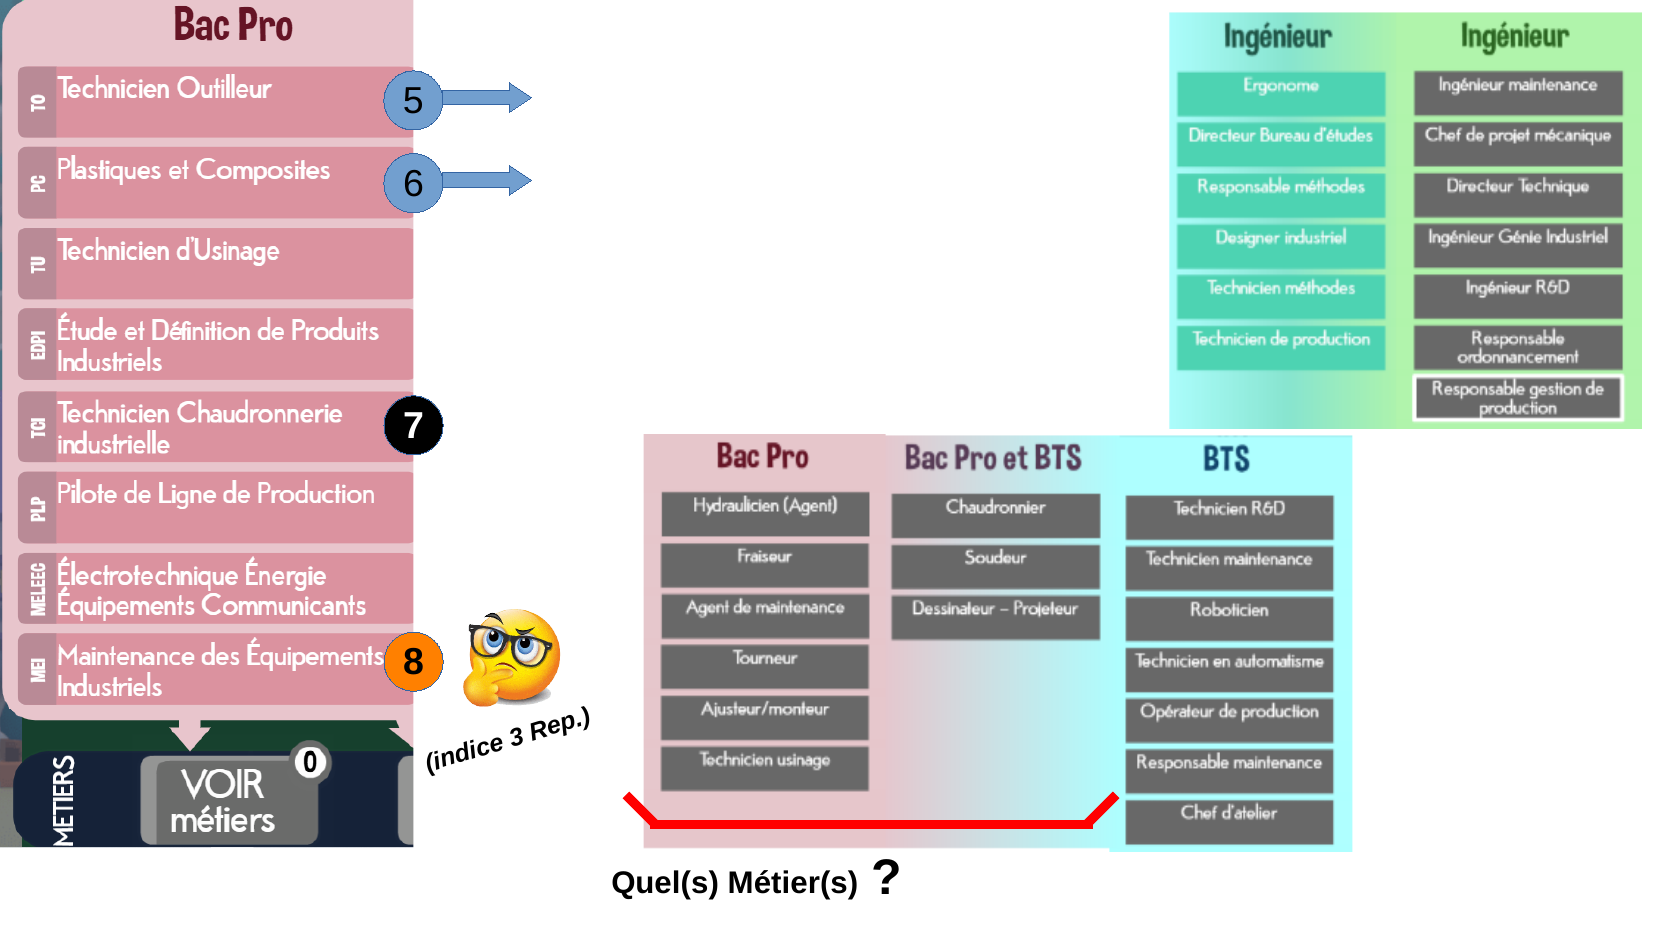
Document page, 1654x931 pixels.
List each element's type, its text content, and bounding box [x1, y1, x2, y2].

text_box (indice 3 Rep.) [405, 679, 644, 789]
text_box ? [856, 842, 916, 913]
text_box [442, 82, 532, 113]
text_box [442, 165, 532, 196]
picture [1169, 11, 1642, 429]
picture [643, 434, 1353, 852]
picture [459, 605, 562, 709]
picture [0, 0, 414, 857]
text_box 7 [383, 395, 444, 455]
text_box Quel(s) Métier(s) [596, 857, 892, 908]
text_box 5 [383, 70, 443, 130]
text_box 8 [384, 632, 444, 692]
text_box 6 [383, 153, 443, 213]
